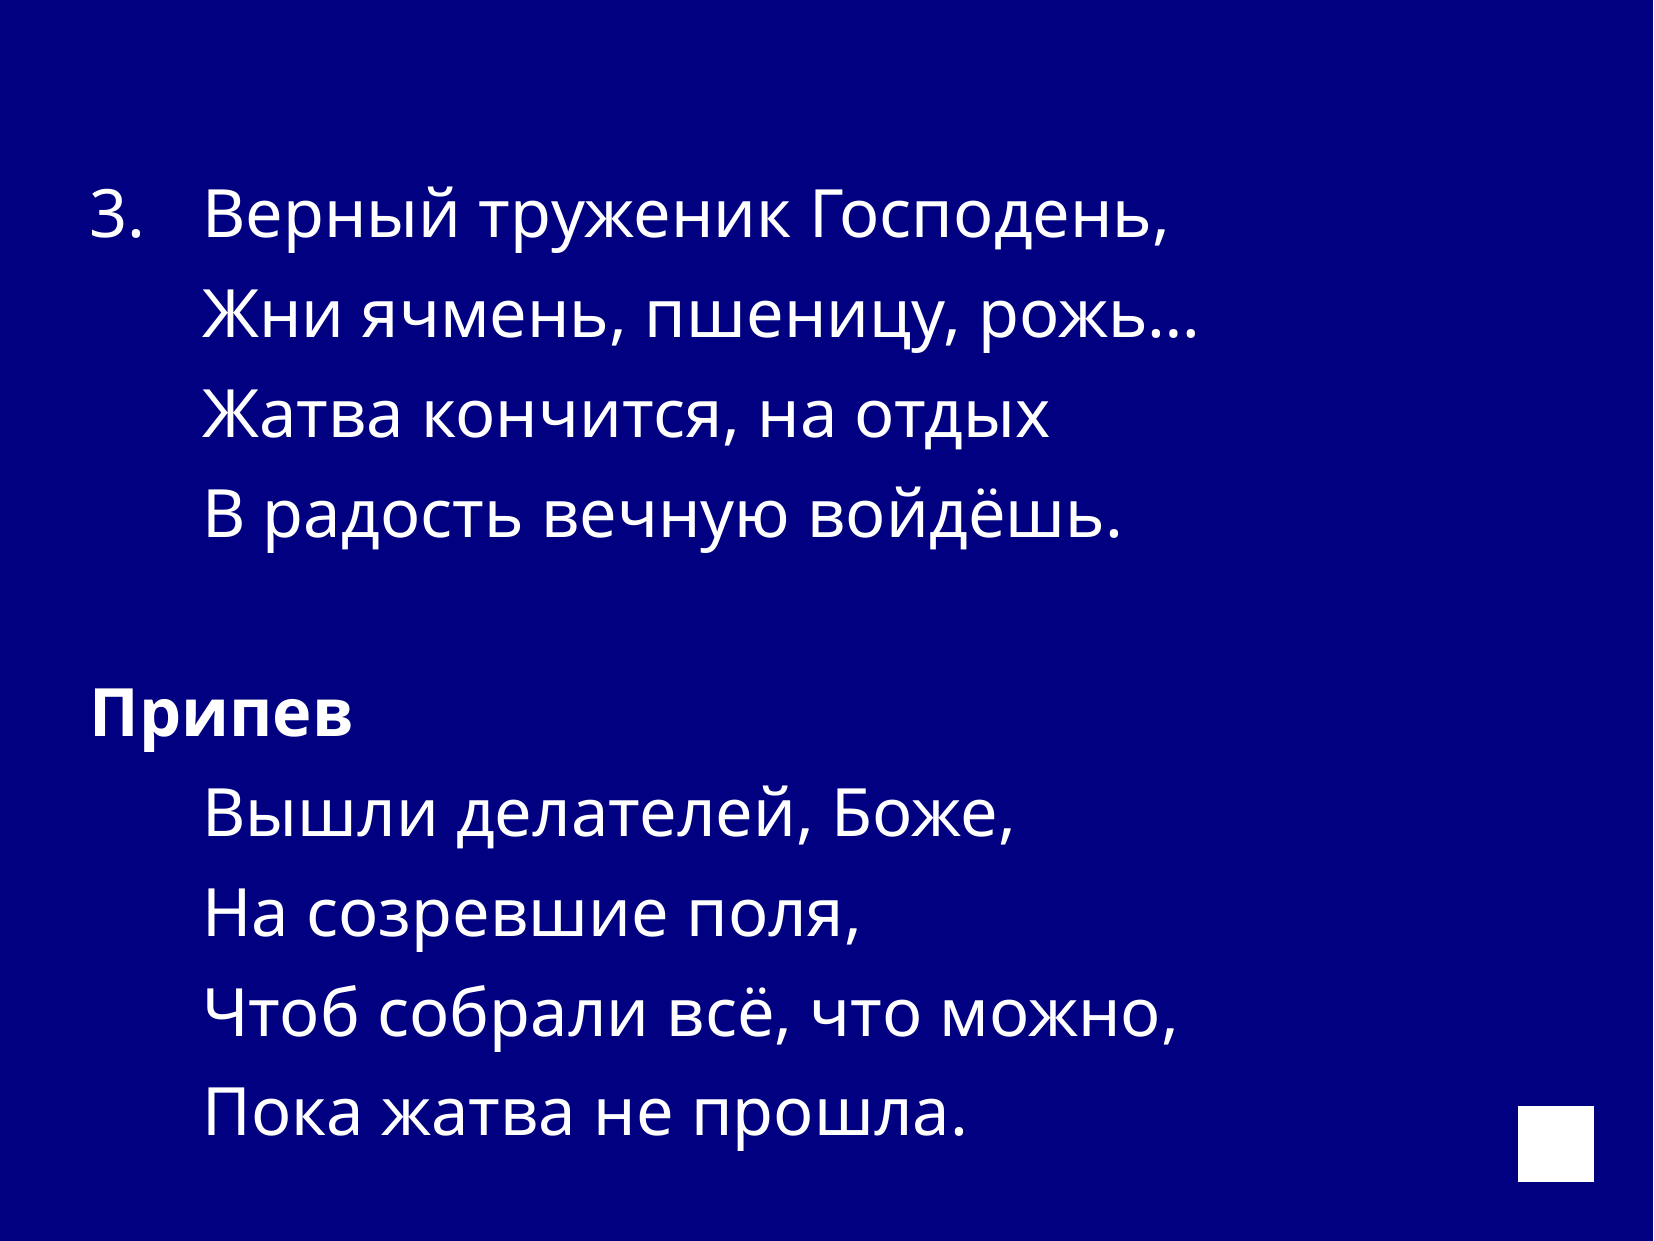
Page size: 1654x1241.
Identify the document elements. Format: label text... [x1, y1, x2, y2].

text_box 3. Верный труженик Господень, Жни ячмень, пшеницу, рожь… Жатва кончится, на отдых В радость вечную войдёшь. Припев Вышли делателей, Боже, На созревшие поля, Чтоб собрали всё, что можно, Пока жатва не прошла. [75, 150, 1576, 1163]
text_box [1518, 1106, 1594, 1182]
